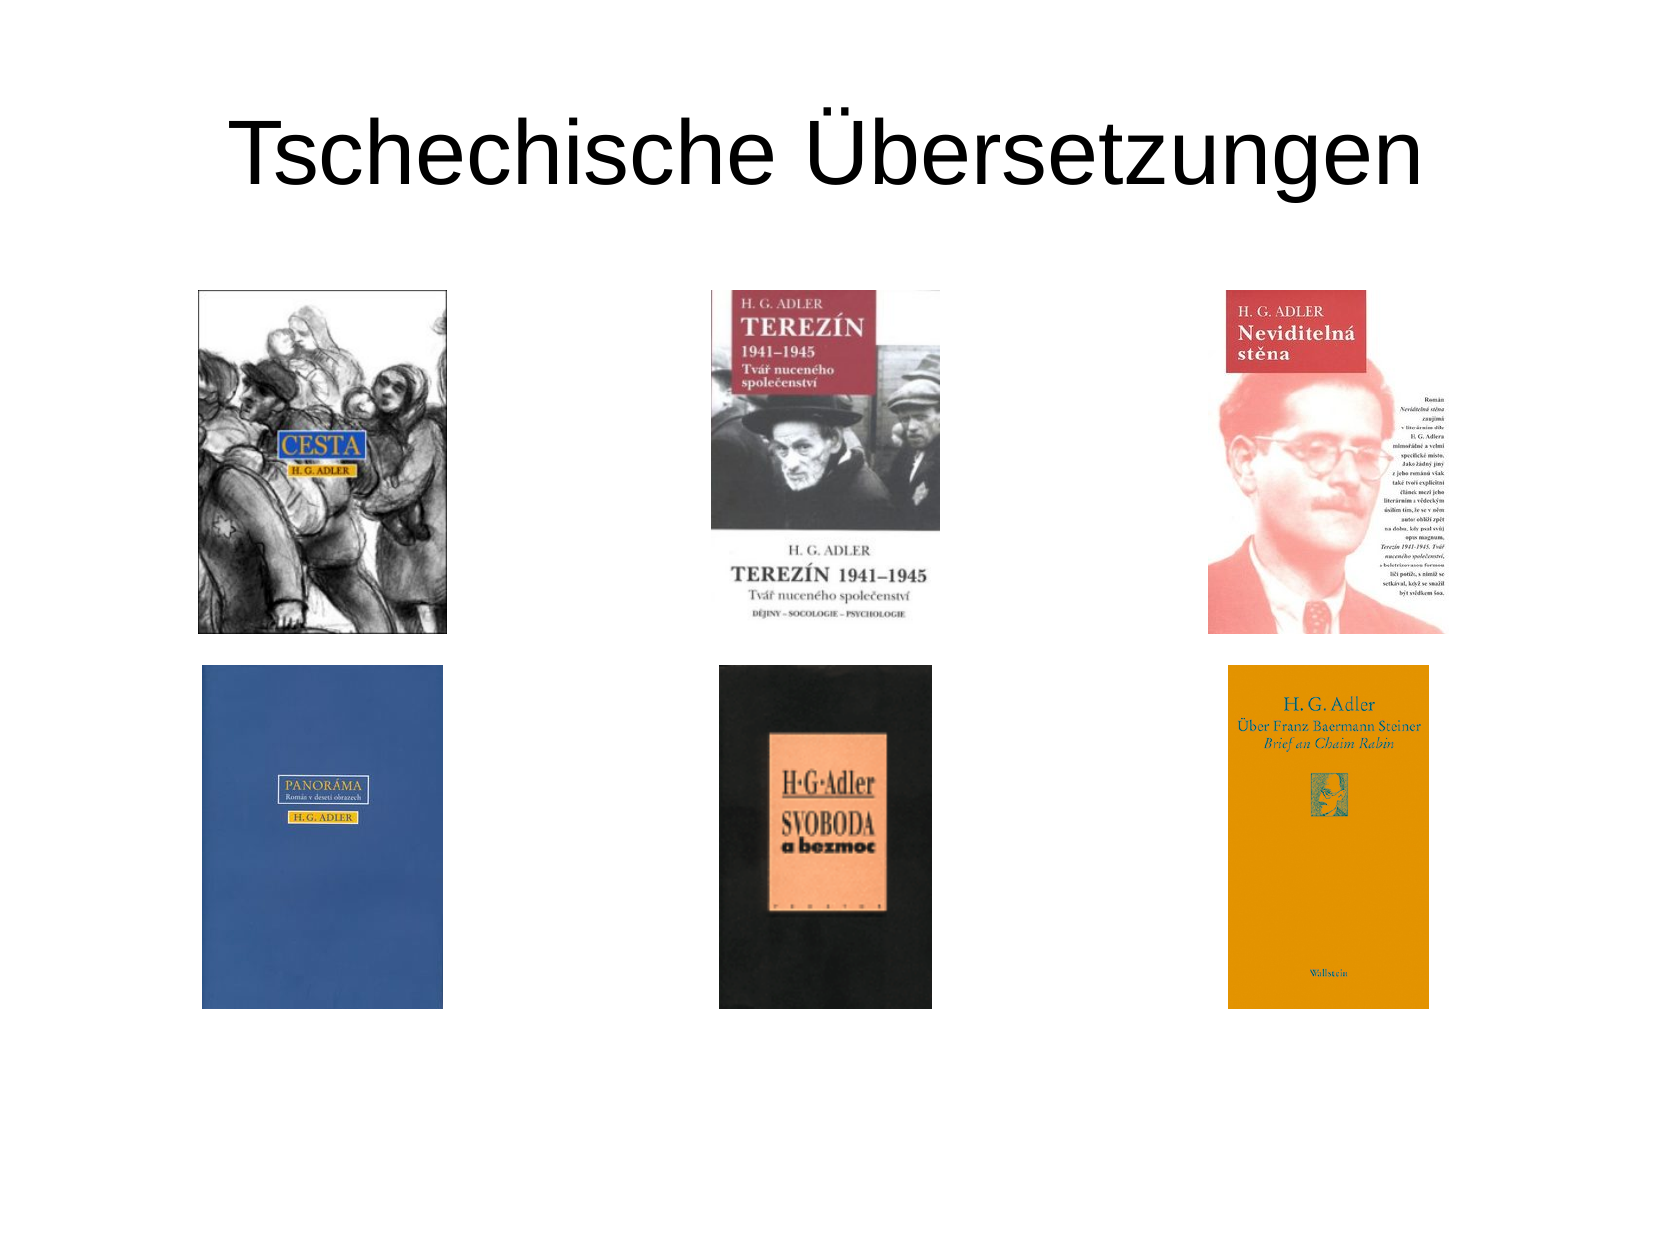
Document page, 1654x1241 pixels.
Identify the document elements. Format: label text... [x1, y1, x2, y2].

picture [711, 290, 940, 634]
picture [202, 665, 443, 1009]
title Tschechische Übersetzungen [82, 49, 1571, 257]
picture [1208, 290, 1449, 634]
picture [1228, 665, 1429, 1009]
picture [719, 665, 932, 1009]
picture [198, 290, 447, 634]
